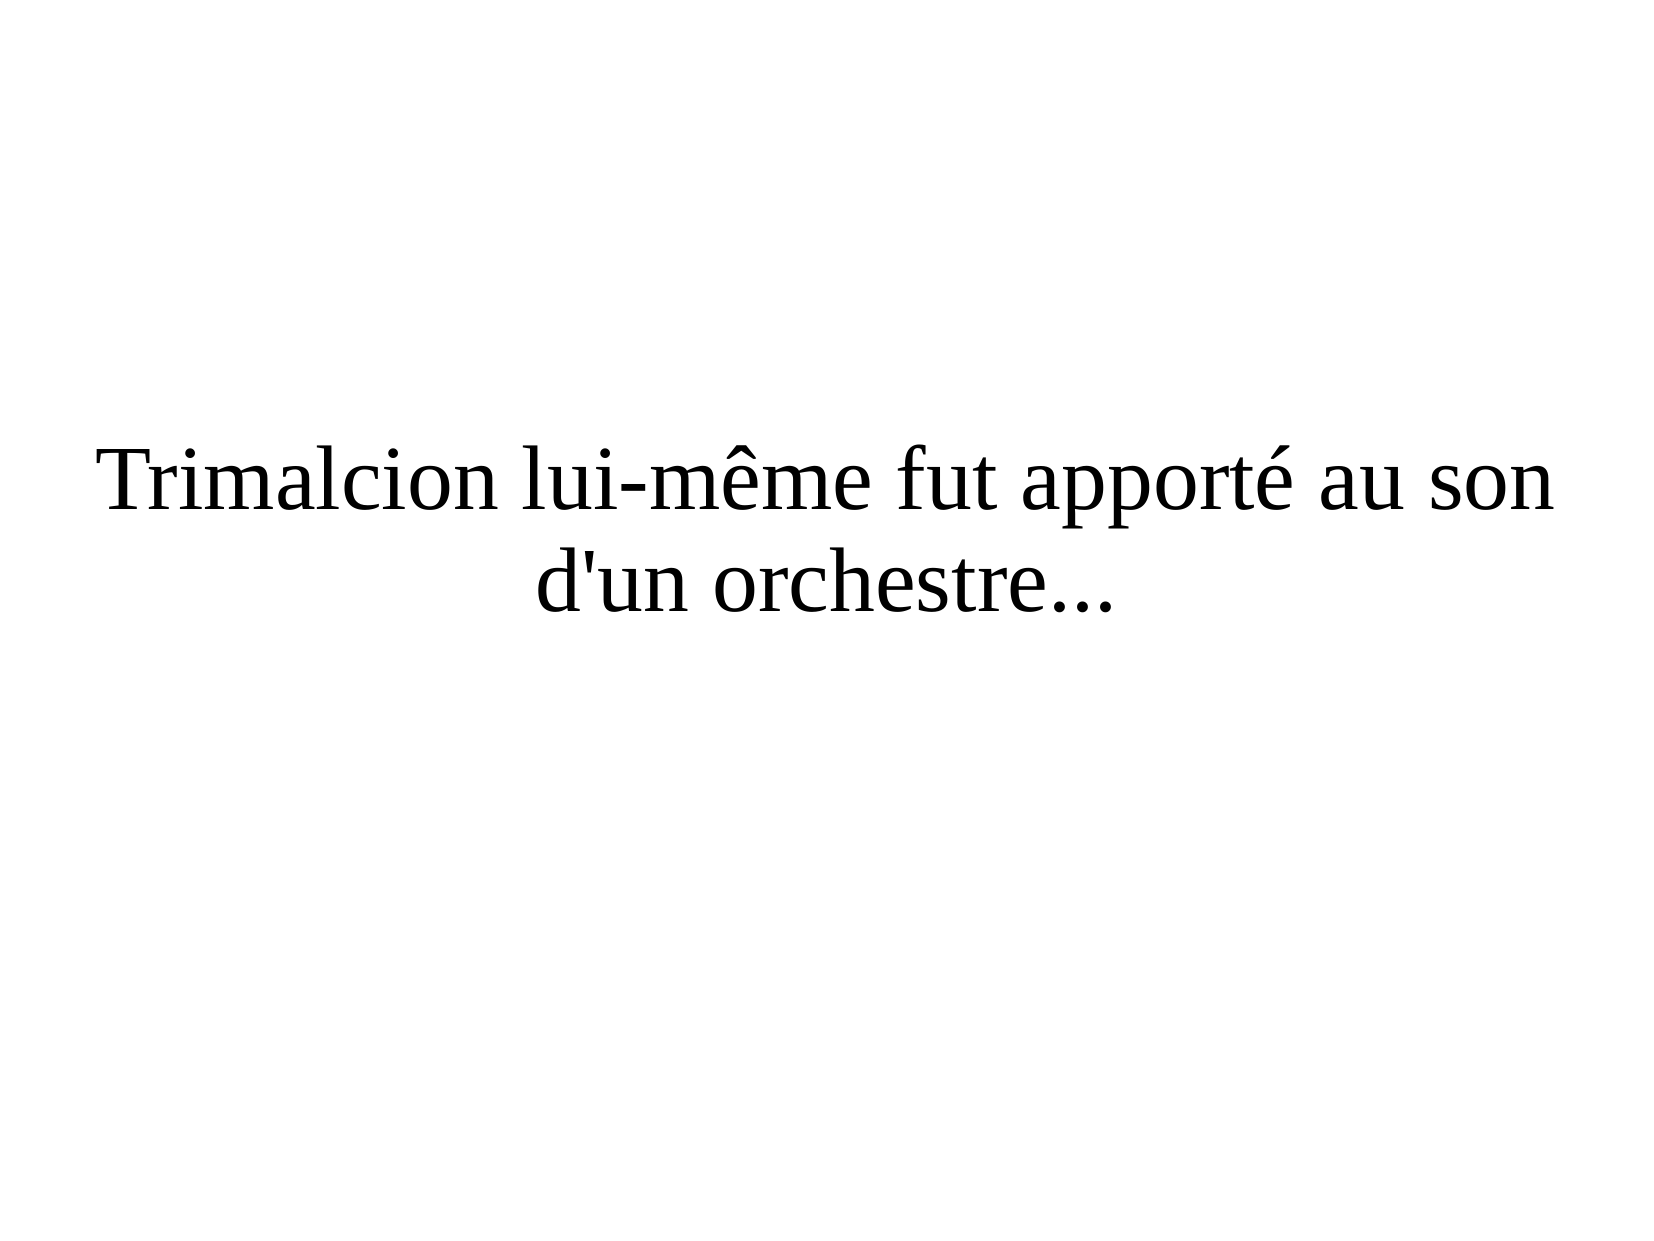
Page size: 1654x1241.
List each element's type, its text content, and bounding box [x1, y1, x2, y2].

subtitle Trimalcion lui-même fut apporté au son d'un orchestre... [82, 49, 1571, 1010]
